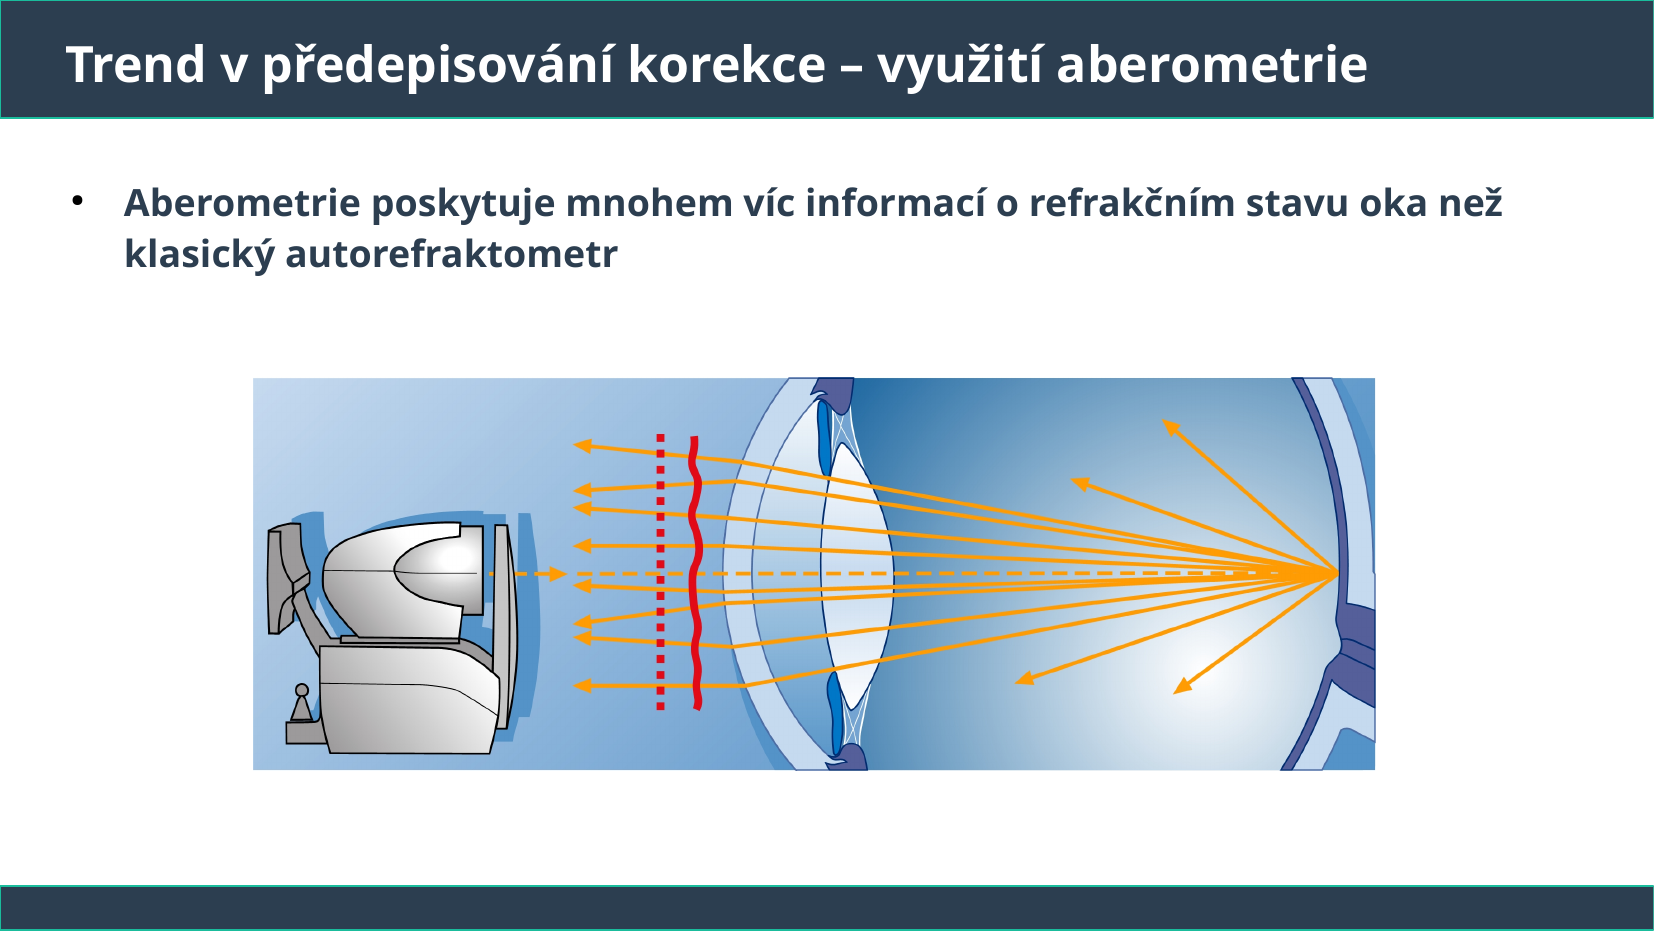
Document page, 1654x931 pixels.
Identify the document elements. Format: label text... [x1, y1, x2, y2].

title Trend v předepisování korekce – využití aberometrie [64, 7, 1601, 119]
list Aberometrie poskytuje mnohem víc informací o refrakčním stavu oka než klasický autorefraktometr [53, 176, 1542, 355]
picture [253, 377, 1376, 771]
